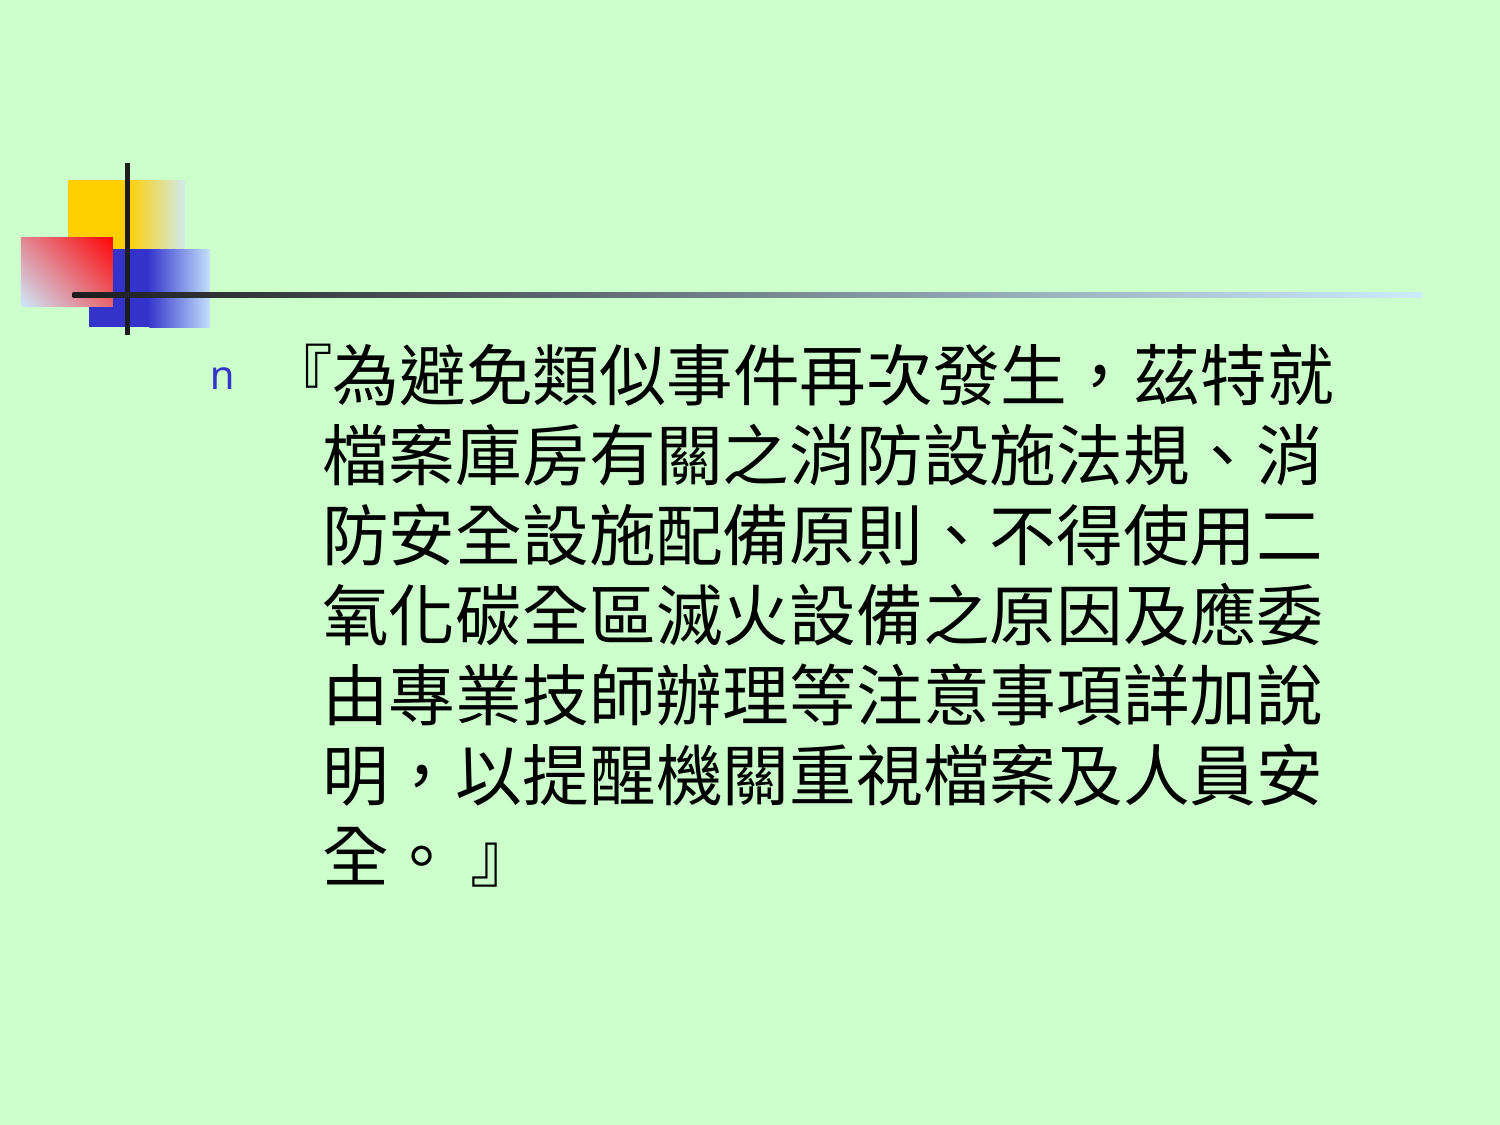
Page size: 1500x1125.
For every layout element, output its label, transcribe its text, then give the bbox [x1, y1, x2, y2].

list 『為避免類似事件再次發生，茲特就檔案庫房有關之消防設施法規、消防安全設施配備原則、不得使用二氧化碳全區滅火設備之原因及應委由專業技師辦理等注意事項詳加說明，以提醒機關重視檔案及人員安全。 』 [194, 326, 1400, 935]
